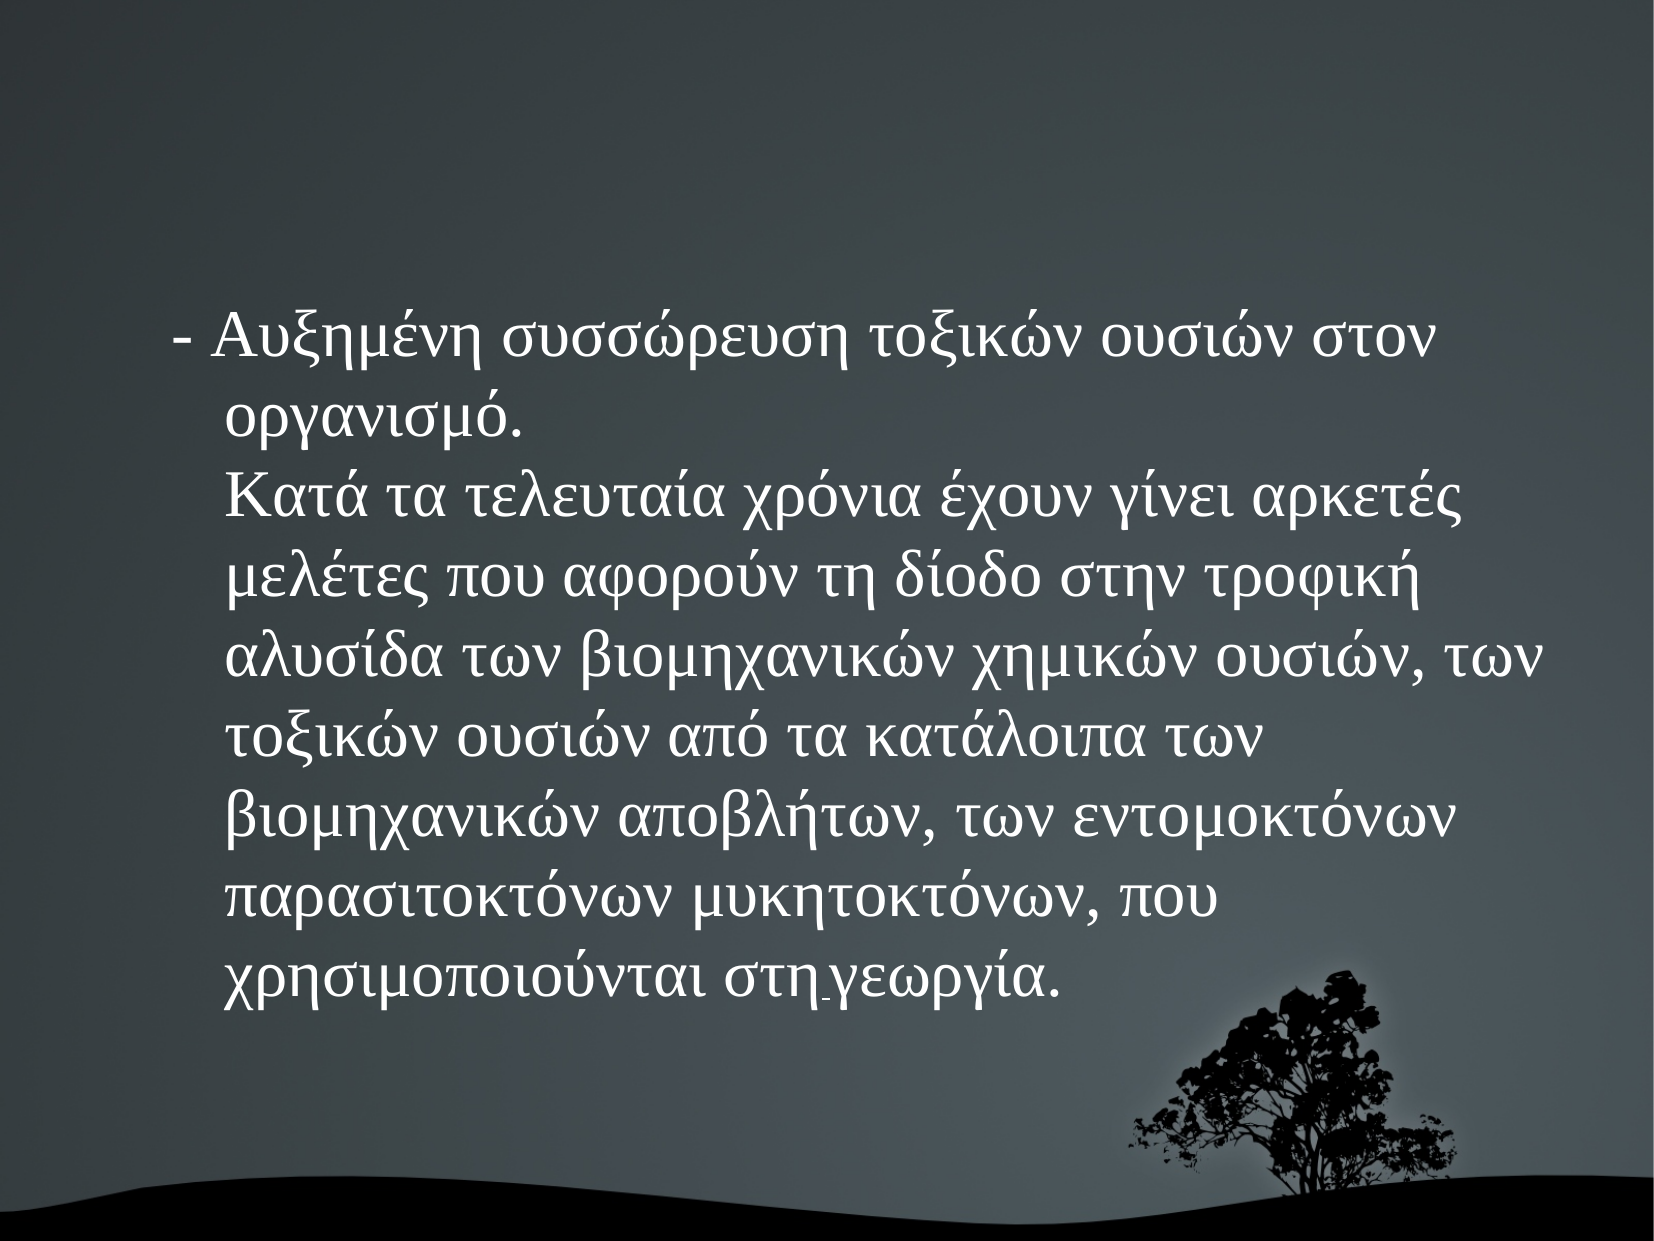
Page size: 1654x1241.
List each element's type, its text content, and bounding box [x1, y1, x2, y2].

picture [0, 0, 1654, 1241]
list - Αυξημένη συσσώρευση τοξικών ουσιών στον οργανισμό. Κατά τα τελευταία χρόνια έχουν γίνει αρκετές μελέτες που αφορούν τη δίοδο στην τροφική αλυσίδα των βιομηχανικών χημικών ουσιών, των τοξικών ουσιών από τα κατάλοιπα των βιομηχανικών αποβλήτων, των εντομοκτόνων παρασιτοκτόνων μυκητοκτόνων, που χρησιμοποιούνται στη γεωργία. [82, 290, 1571, 1094]
